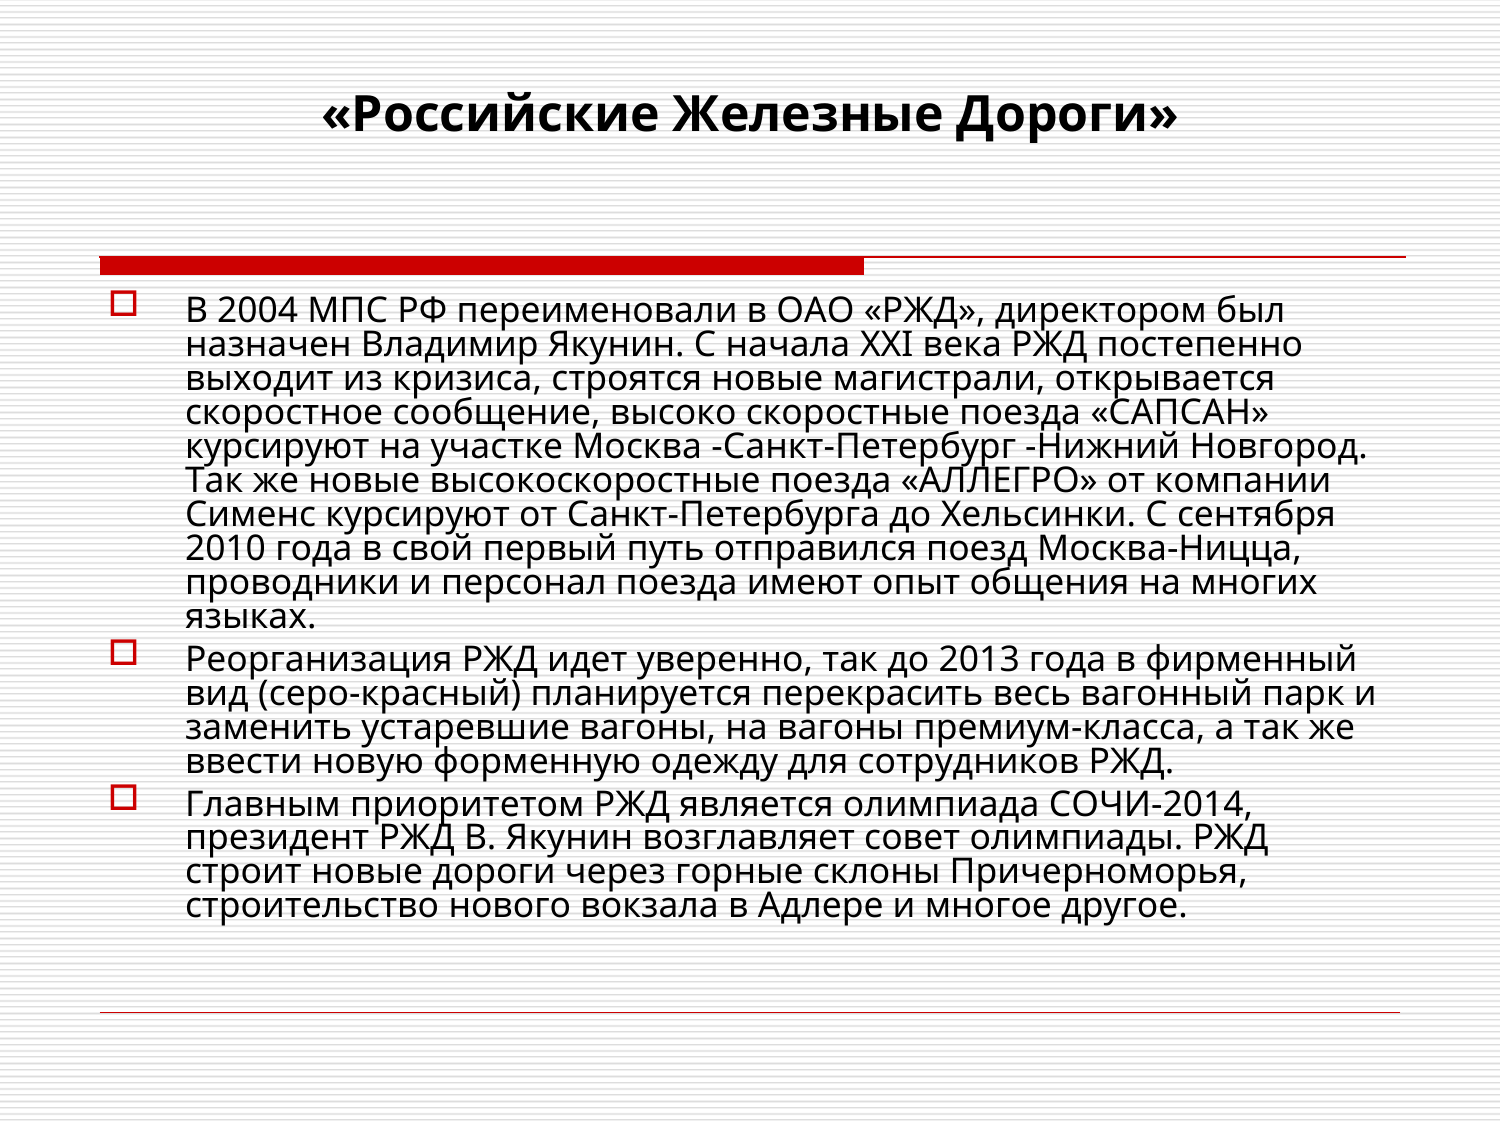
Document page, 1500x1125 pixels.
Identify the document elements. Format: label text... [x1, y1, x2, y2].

title «Российские Железные Дороги» [94, 49, 1407, 149]
list В 2004 МПС РФ переименовали в ОАО «РЖД», директором был назначен Владимир Якунин. С начала XXI века РЖД постепенно выходит из кризиса, строятся новые магистрали, открывается скоростное сообщение, высоко скоростные поезда «САПСАН» курсируют на участке Москва -Санкт-Петербург -Нижний Новгород. Так же новые высокоскоростные поезда «АЛЛЕГРО» от компании Сименс курсируют от Санкт-Петербурга до Хельсинки. С сентября 2010 года в свой первый путь отправился поезд Москва-Ницца, проводники и персонал поезда имеют опыт общения на многих языках. Реорганизация РЖД идет уверенно, так до 2013 года в фирменный вид (серо-красный) планируется перекрасить весь вагонный парк и заменить устаревшие вагоны, на вагоны премиум-класса, а так же ввести новую форменную одежду для сотрудников РЖД. Главным приоритетом РЖД является олимпиада СОЧИ-2014, президент РЖД В. Якунин возглавляет совет олимпиады. РЖД строит новые дороги через горные склоны Причерноморья, строительство нового вокзала в Адлере и многое другое. [92, 287, 1406, 988]
picture [0, 0, 1500, 1125]
